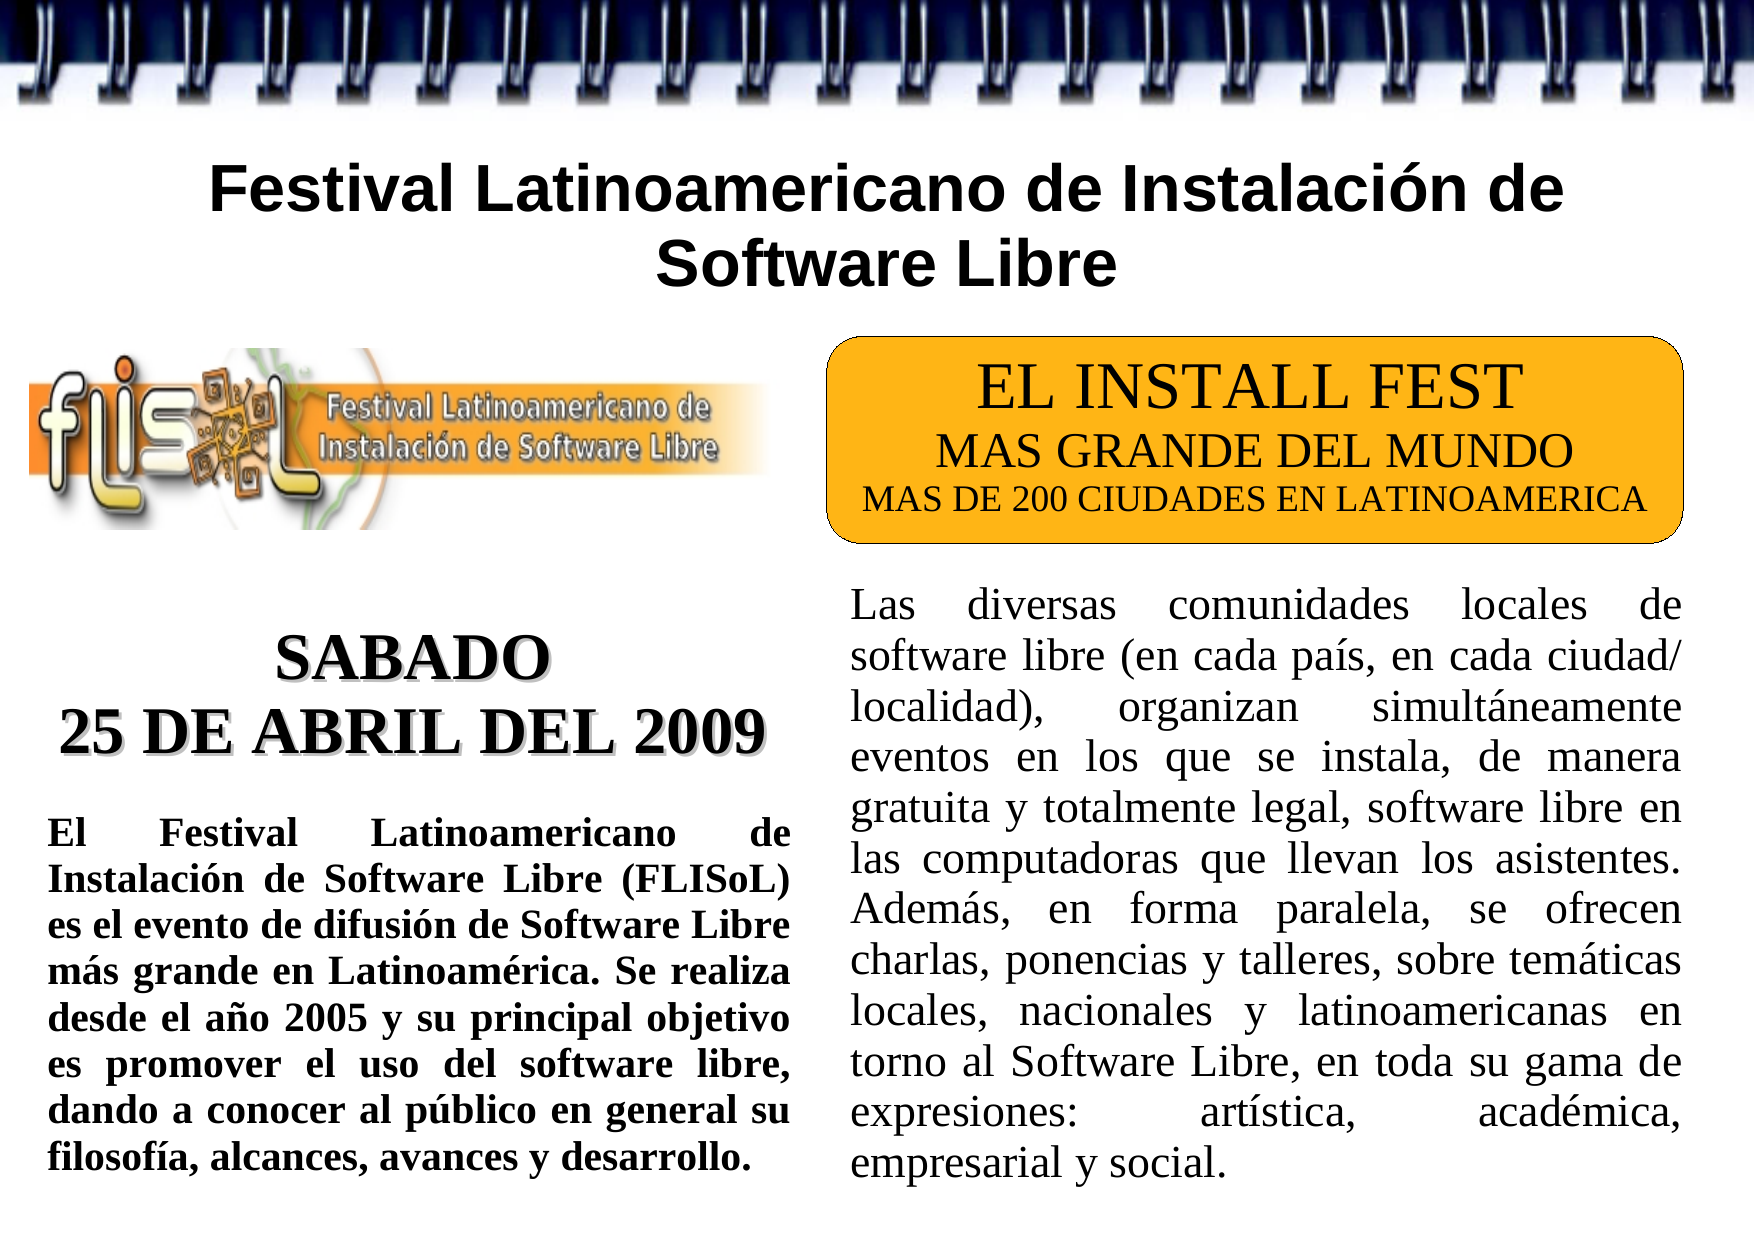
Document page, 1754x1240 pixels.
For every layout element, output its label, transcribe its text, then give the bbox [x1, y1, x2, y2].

text_box El Festival Latinoamericano de Instalación de Software Libre (FLISoL) es el evento de difusión de Software Libre más grande en Latinoamérica. Se realiza desde el año 2005 y su principal objetivo es promover el uso del software libre, dando a conocer al público en general su filosofía, alcances, avances y desarrollo. [35, 809, 804, 1205]
text_box EL INSTALL FEST MAS GRANDE DEL MUNDO MAS DE 200 CIUDADES EN LATINOAMERICA [826, 336, 1684, 544]
picture [0, 0, 1754, 121]
text_box Las diversas comunidades locales de software libre (en cada país, en cada ciudad/localidad), organizan simultáneamente eventos en los que se instala, de manera gratuita y totalmente legal, software libre en las computadoras que llevan los asistentes. Además, en forma paralela, se ofrecen charlas, ponencias y talleres, sobre temáticas locales, nacionales y latinoamericanas en torno al Software Libre, en toda su gama de expresiones: artística, académica, empresarial y social. [838, 578, 1695, 1200]
text_box SABADO 25 DE ABRIL DEL 2009 [29, 620, 798, 781]
picture [29, 348, 798, 530]
title Festival Latinoamericano de Instalación de Software Libre [147, 144, 1628, 308]
